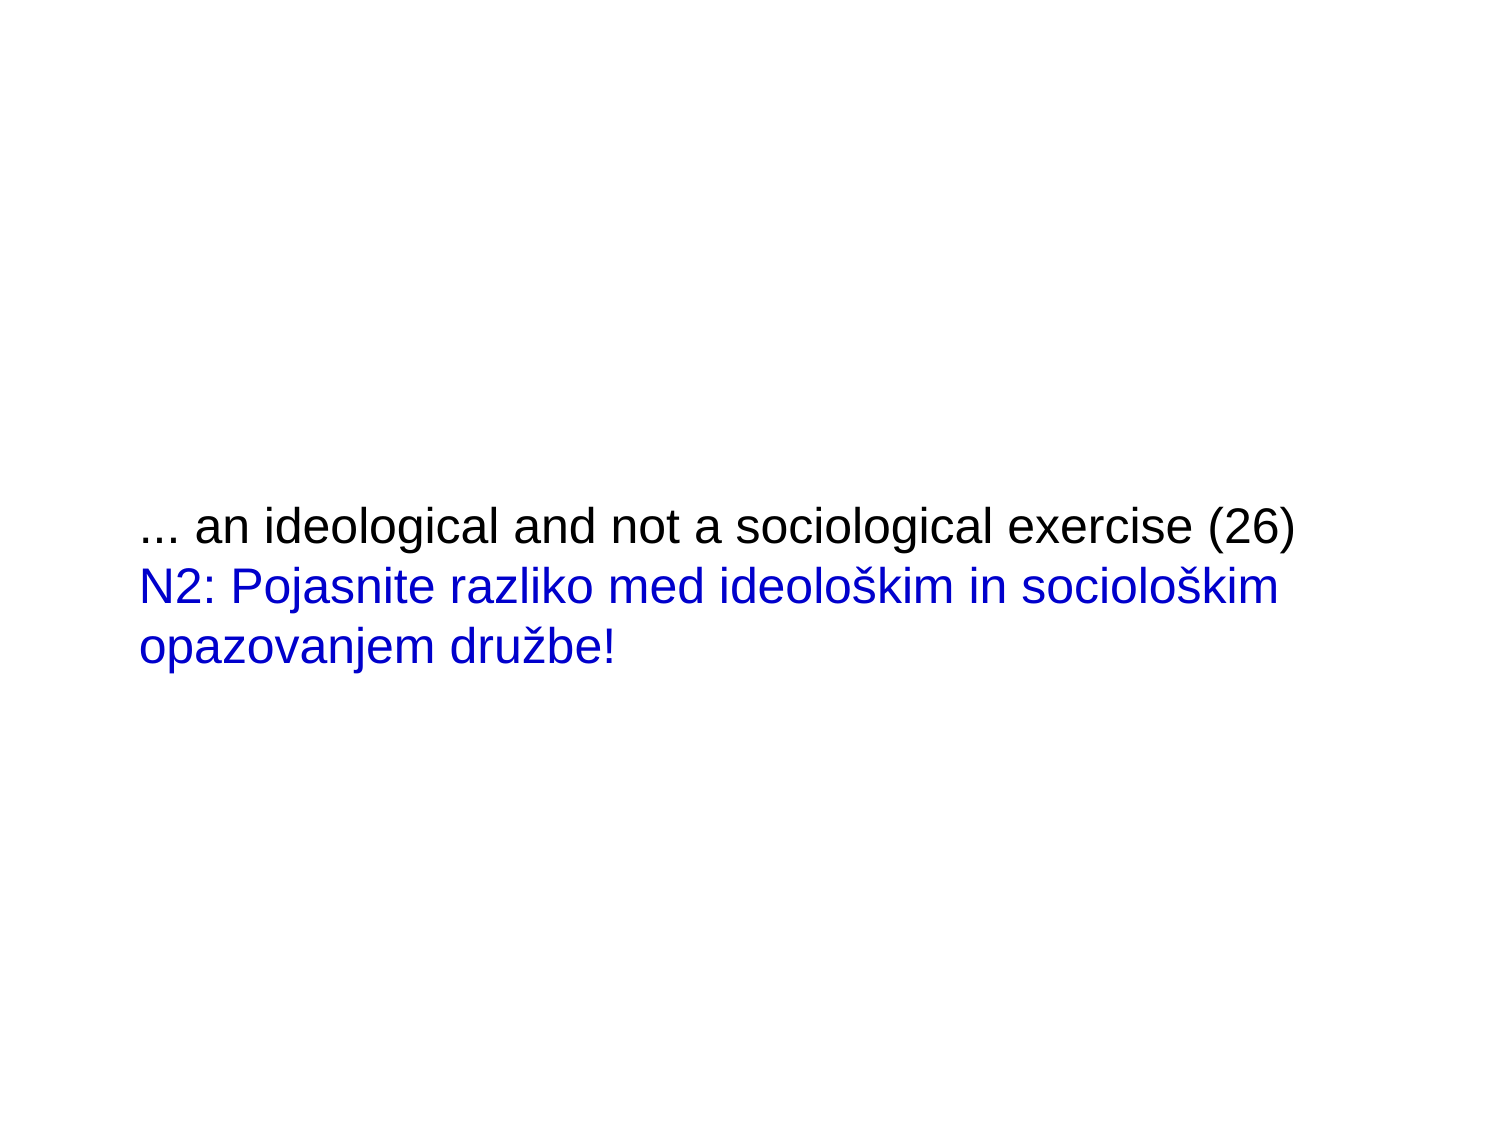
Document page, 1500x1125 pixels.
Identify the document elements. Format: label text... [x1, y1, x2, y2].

text_box ... an ideological and not a sociological exercise (26) N2: Pojasnite razliko med ideološkim in sociološkim opazovanjem družbe! [123, 485, 1427, 682]
